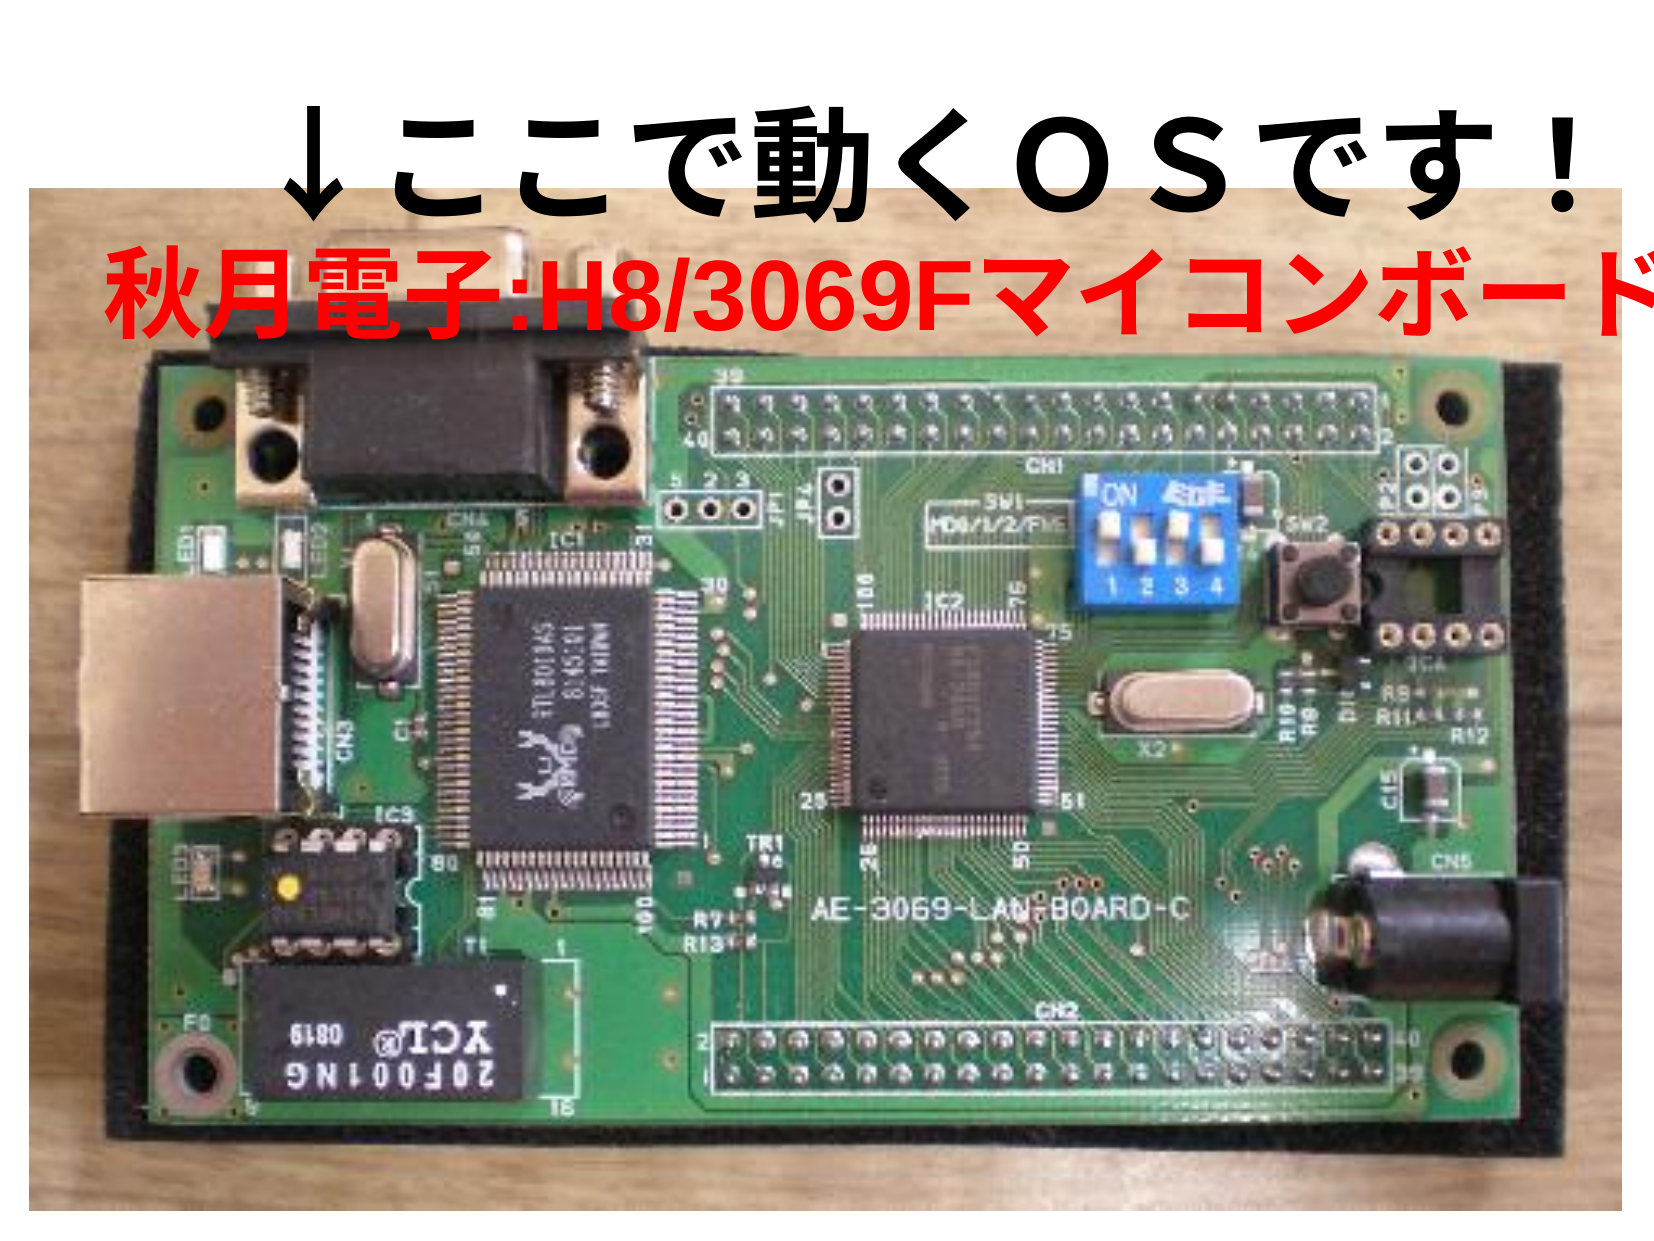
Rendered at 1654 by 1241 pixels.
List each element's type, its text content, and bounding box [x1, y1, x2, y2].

picture [961, 199, 1037, 206]
picture [481, 199, 526, 206]
picture [326, 199, 401, 206]
picture [723, 199, 779, 206]
picture [865, 199, 940, 206]
picture [1089, 199, 1160, 206]
picture [1348, 199, 1429, 206]
picture [29, 188, 1622, 1211]
text_box ↓ここで動くＯＳです！ [236, 59, 1456, 199]
picture [606, 199, 685, 206]
picture [829, 199, 851, 206]
picture [1214, 199, 1310, 206]
text_box 秋月電子:H8/3069Fマイコンボード [88, 206, 1594, 334]
picture [793, 199, 816, 203]
